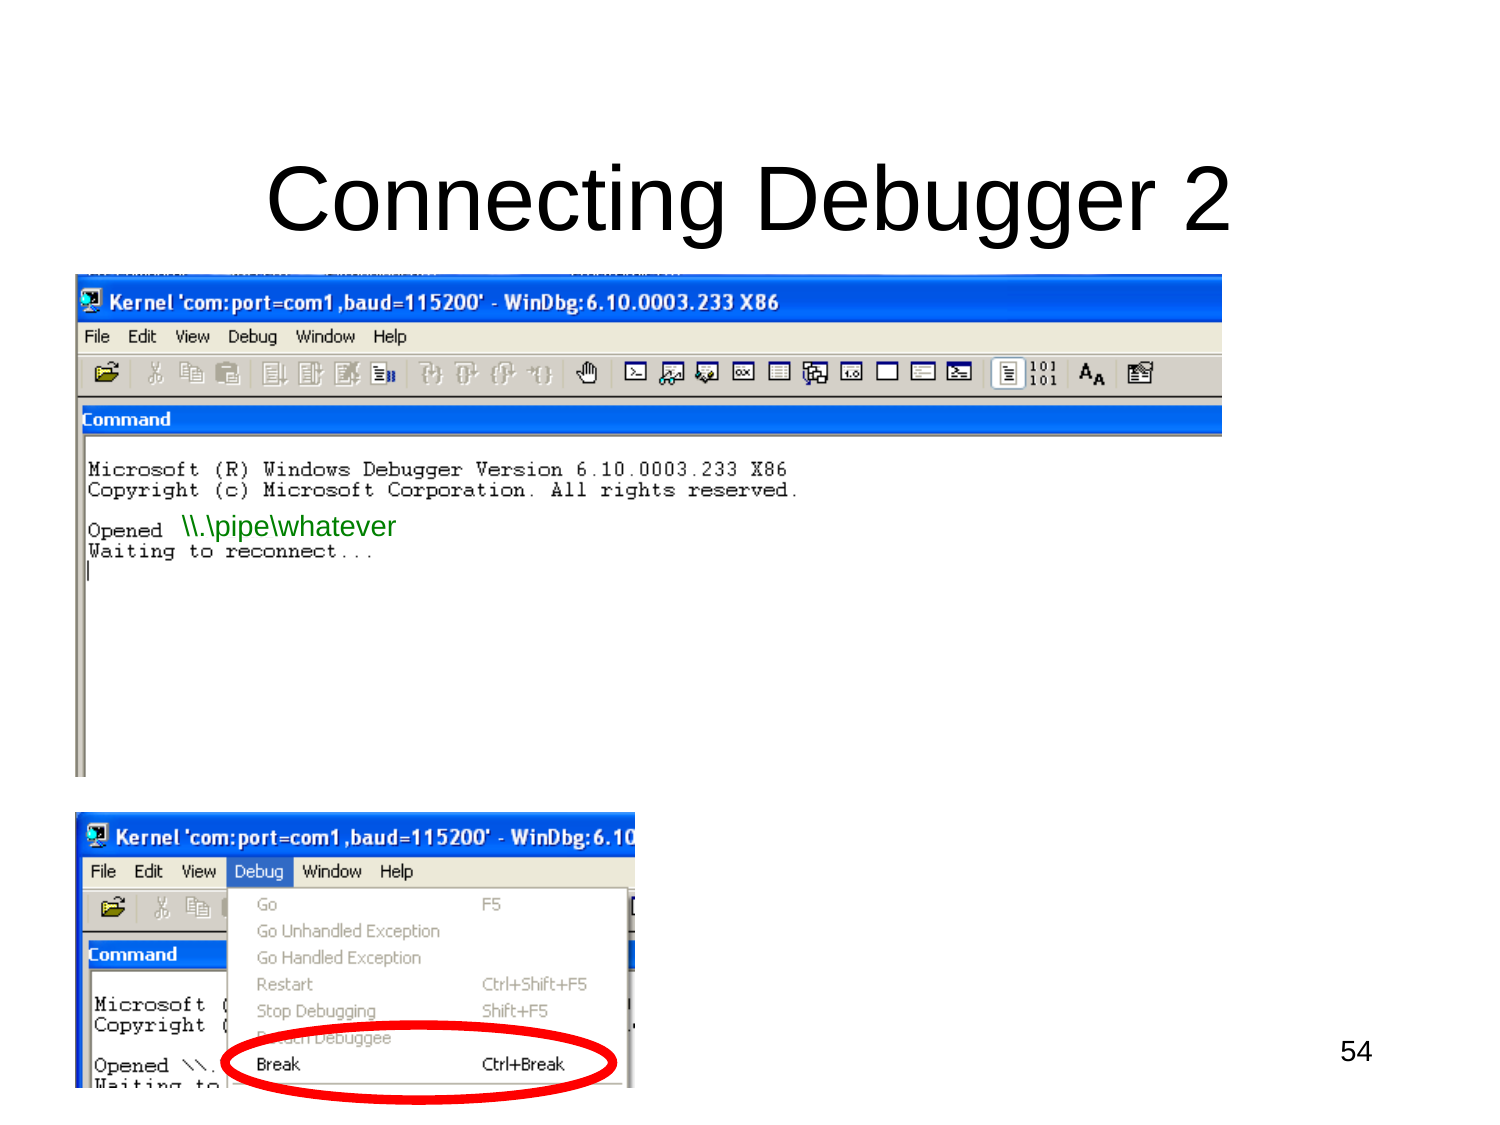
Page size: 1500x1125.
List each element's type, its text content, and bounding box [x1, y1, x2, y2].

text_box [75, 812, 635, 1088]
text_box <number> [1074, 1025, 1388, 1101]
text_box [230, 1030, 607, 1088]
picture [75, 274, 1222, 777]
text_box \\.\pipe\whatever [167, 499, 413, 551]
title Connecting Debugger 2 [112, 99, 1388, 288]
